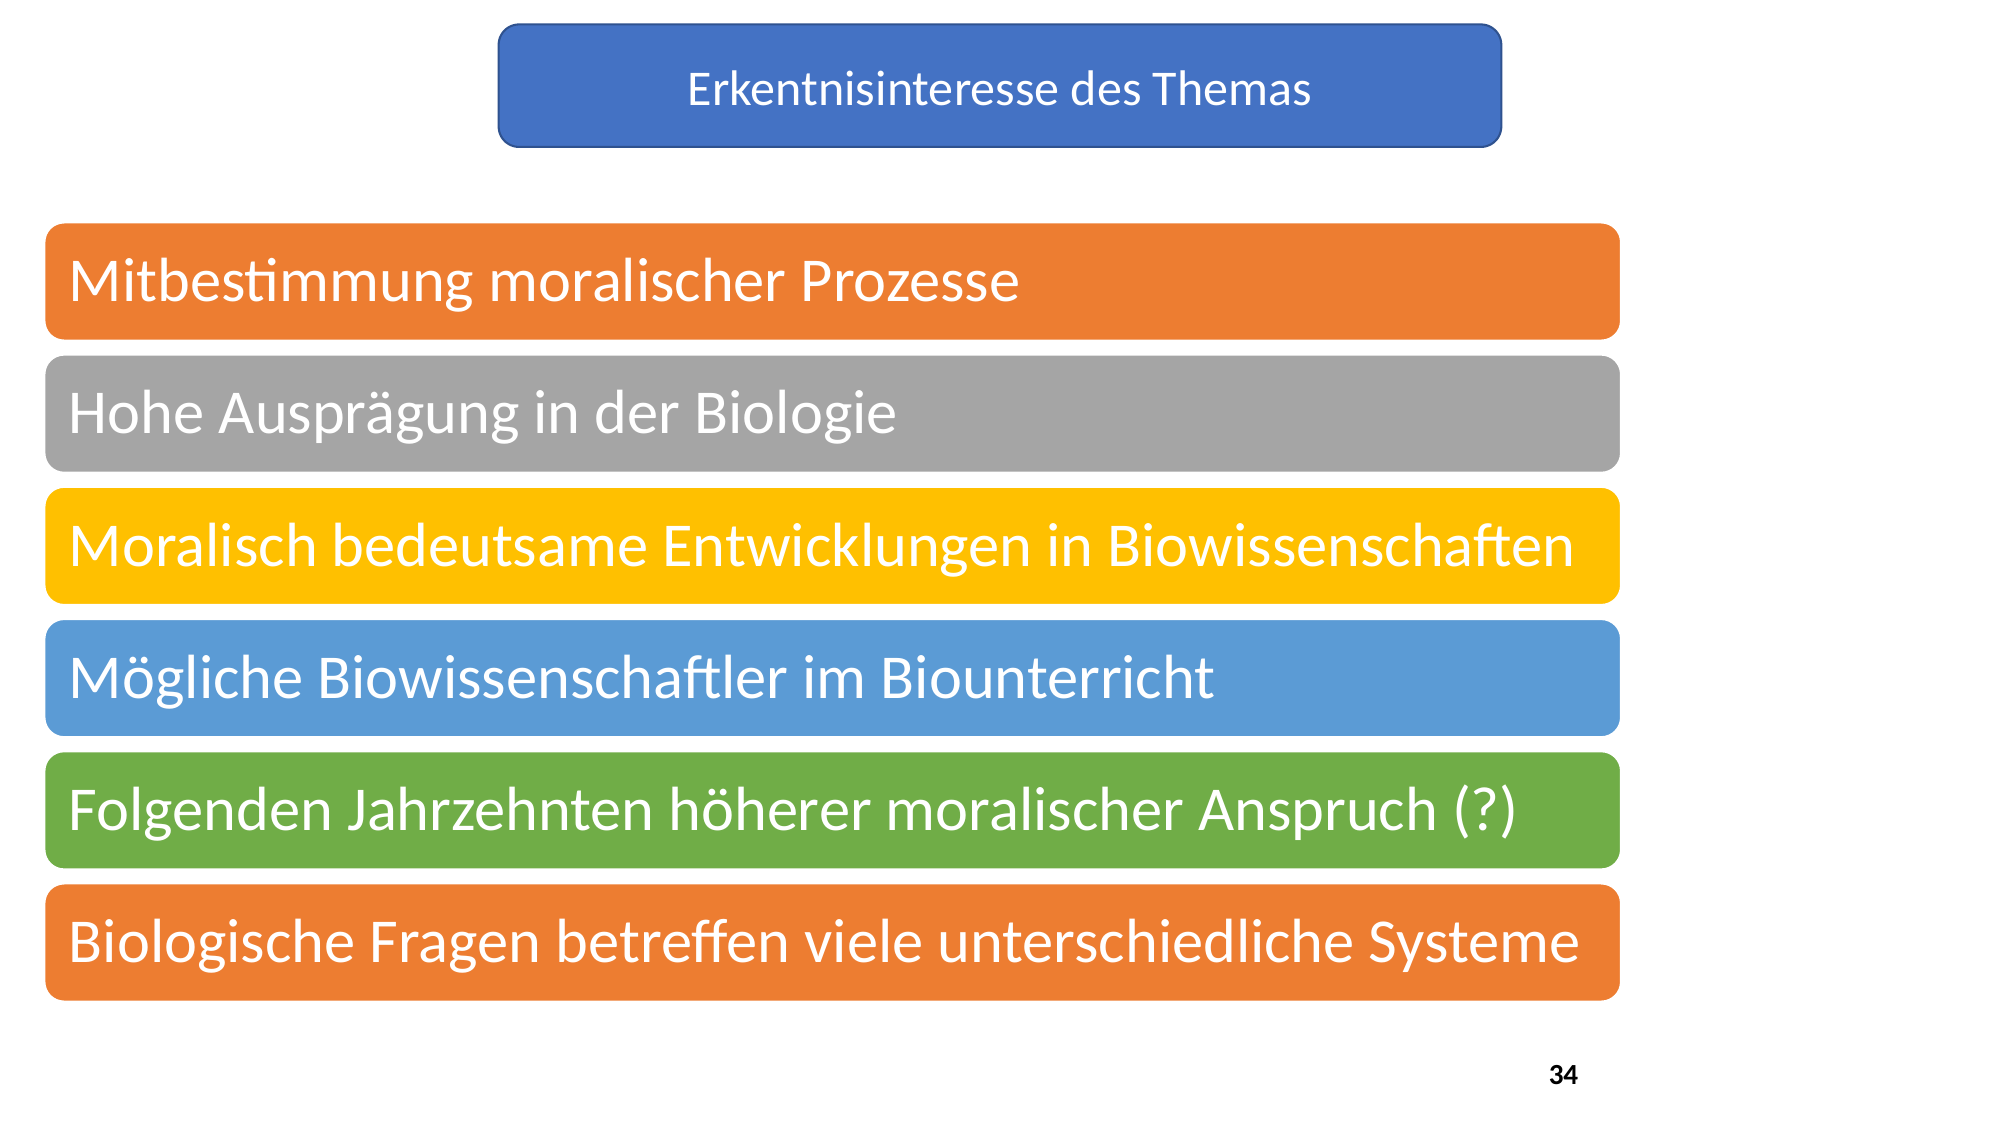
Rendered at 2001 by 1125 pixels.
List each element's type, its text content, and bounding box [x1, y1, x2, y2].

text_box Erkentnisinteresse des Themas [498, 47, 1502, 124]
text_box Mitbestimmung moralischer Prozesse [44, 222, 1622, 341]
text_box Moralisch bedeutsame Entwicklungen in Biowissenschaften [44, 486, 1622, 605]
text_box [498, 24, 1502, 47]
text_box [498, 124, 1502, 147]
text_box Mögliche Biowissenschaftler im Biounterricht [44, 619, 1622, 738]
text_box Hohe Ausprägung in der Biologie [44, 354, 1622, 473]
text_box Biologische Fragen betreffen viele unterschiedliche Systeme [44, 883, 1622, 1002]
text_box 34 [1533, 1042, 1984, 1103]
text_box Folgenden Jahrzehnten höherer moralischer Anspruch (?) [44, 751, 1622, 870]
